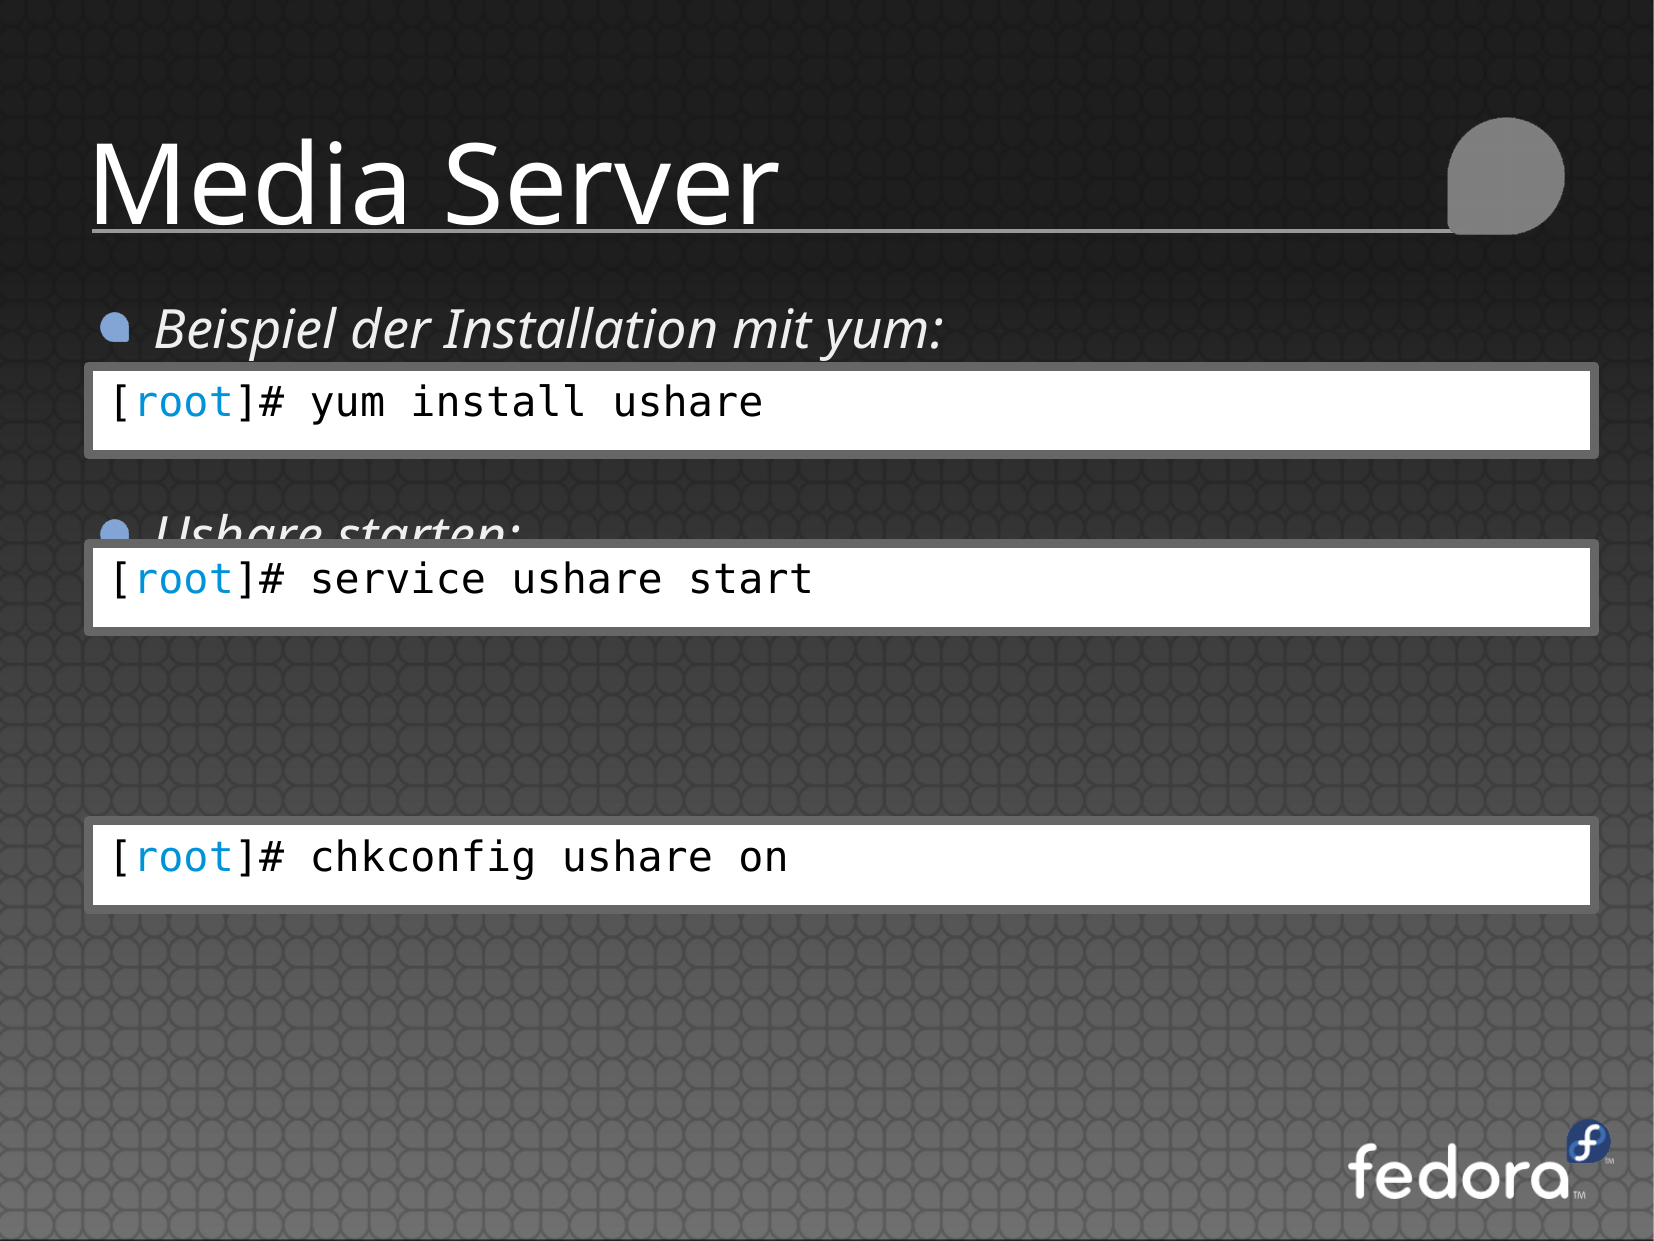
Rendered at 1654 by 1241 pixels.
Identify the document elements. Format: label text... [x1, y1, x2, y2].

text_box [root]# chkconfig ushare on [88, 820, 1595, 910]
text_box [root]# service ushare start [88, 543, 1595, 632]
title Media Server [86, 112, 1576, 249]
picture [0, 0, 1654, 1241]
text_box [root]# yum install ushare [88, 366, 1595, 455]
list Beispiel der Installation mit yum: Ushare starten: Ushare beim Booten starten: [82, 290, 1571, 1109]
